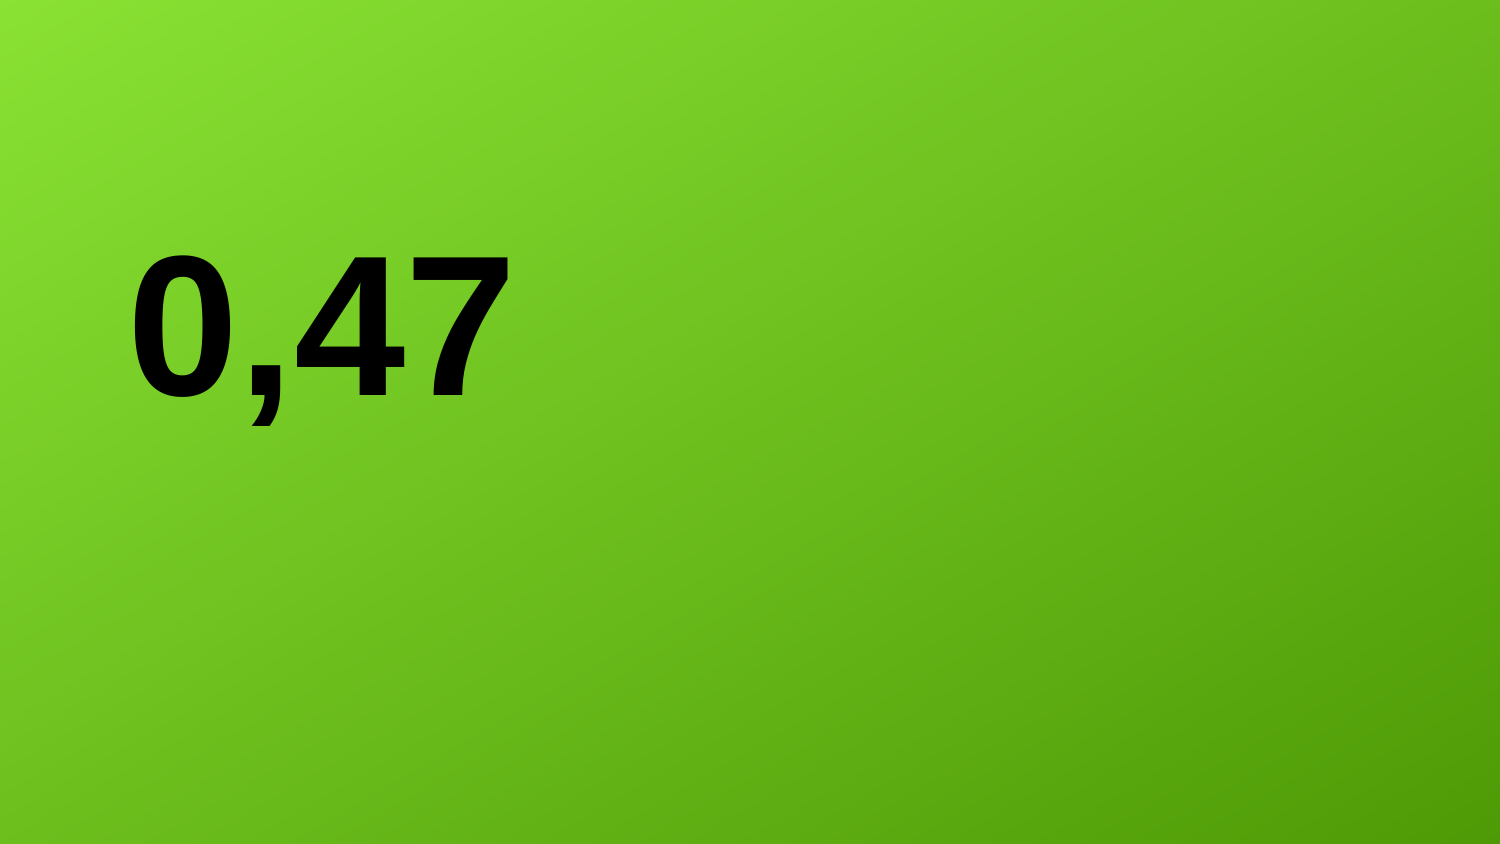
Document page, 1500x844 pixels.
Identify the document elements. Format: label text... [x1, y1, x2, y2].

title 0,47 [112, 259, 1388, 450]
